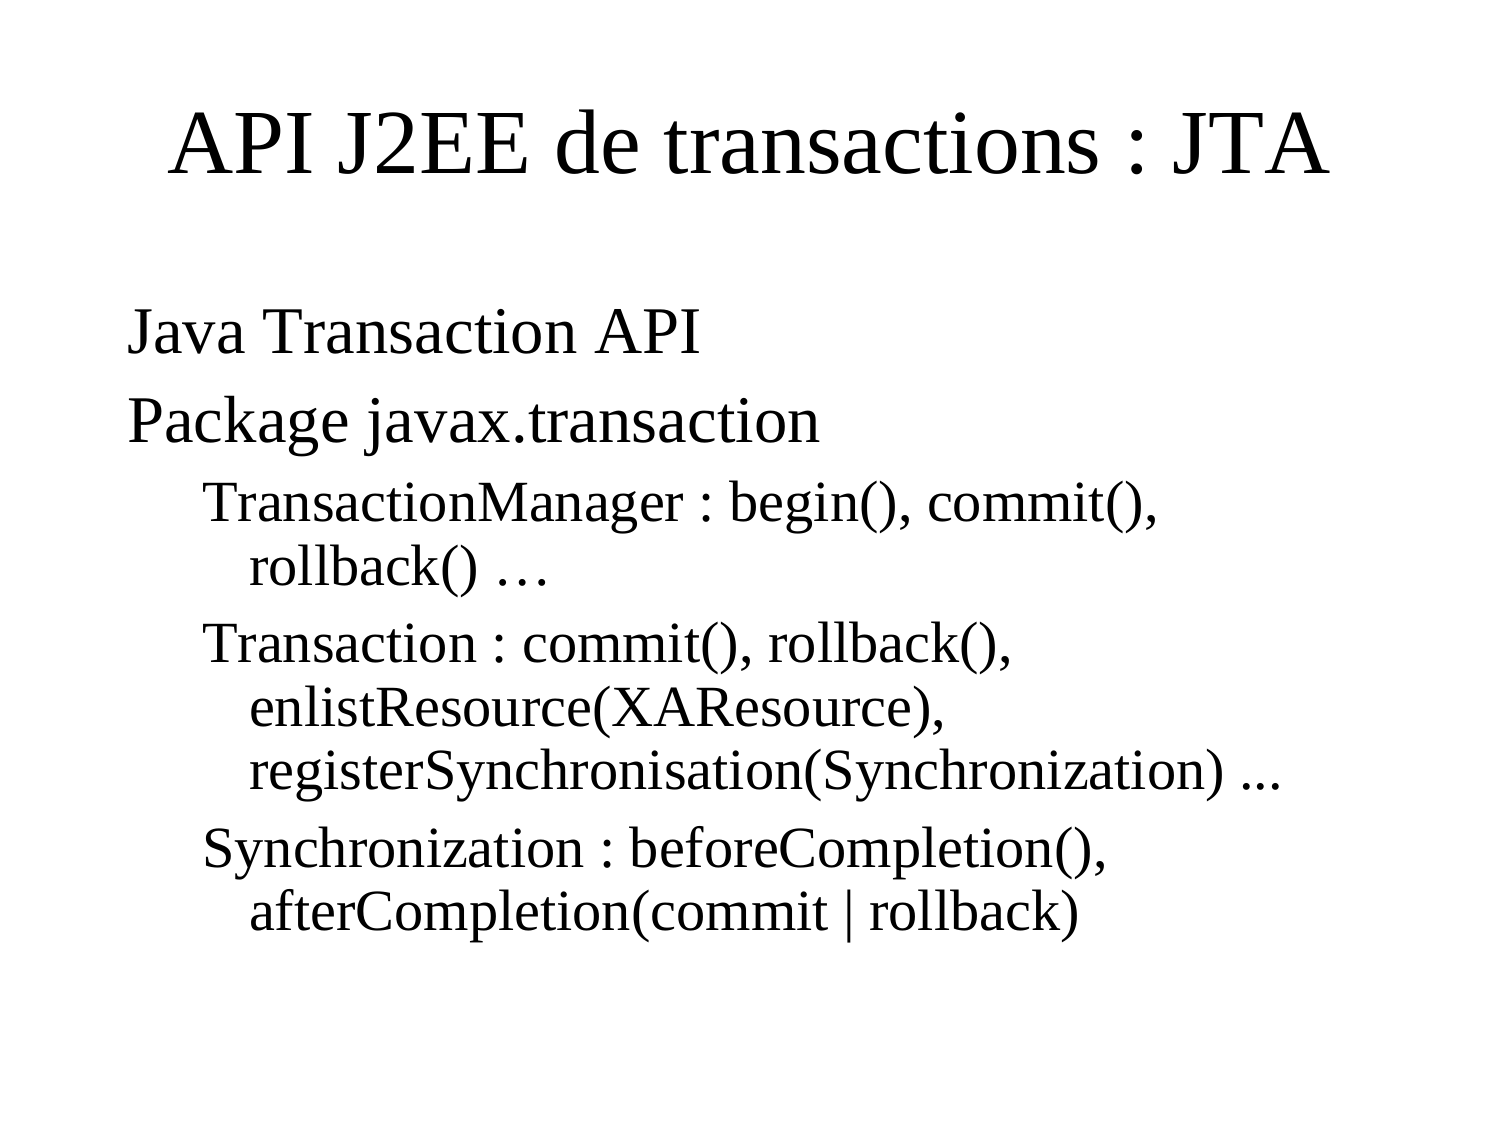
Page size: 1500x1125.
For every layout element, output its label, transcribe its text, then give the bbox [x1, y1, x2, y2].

list Java Transaction API Package javax.transaction TransactionManager : begin(), commit(), rollback() … Transaction : commit(), rollback(), enlistResource(XAResource), registerSynchronisation(Synchronization) ... Synchronization : beforeCompletion(), afterCompletion(commit | rollback) [112, 287, 1388, 1020]
title API J2EE de transactions : JTA [112, 50, 1388, 238]
